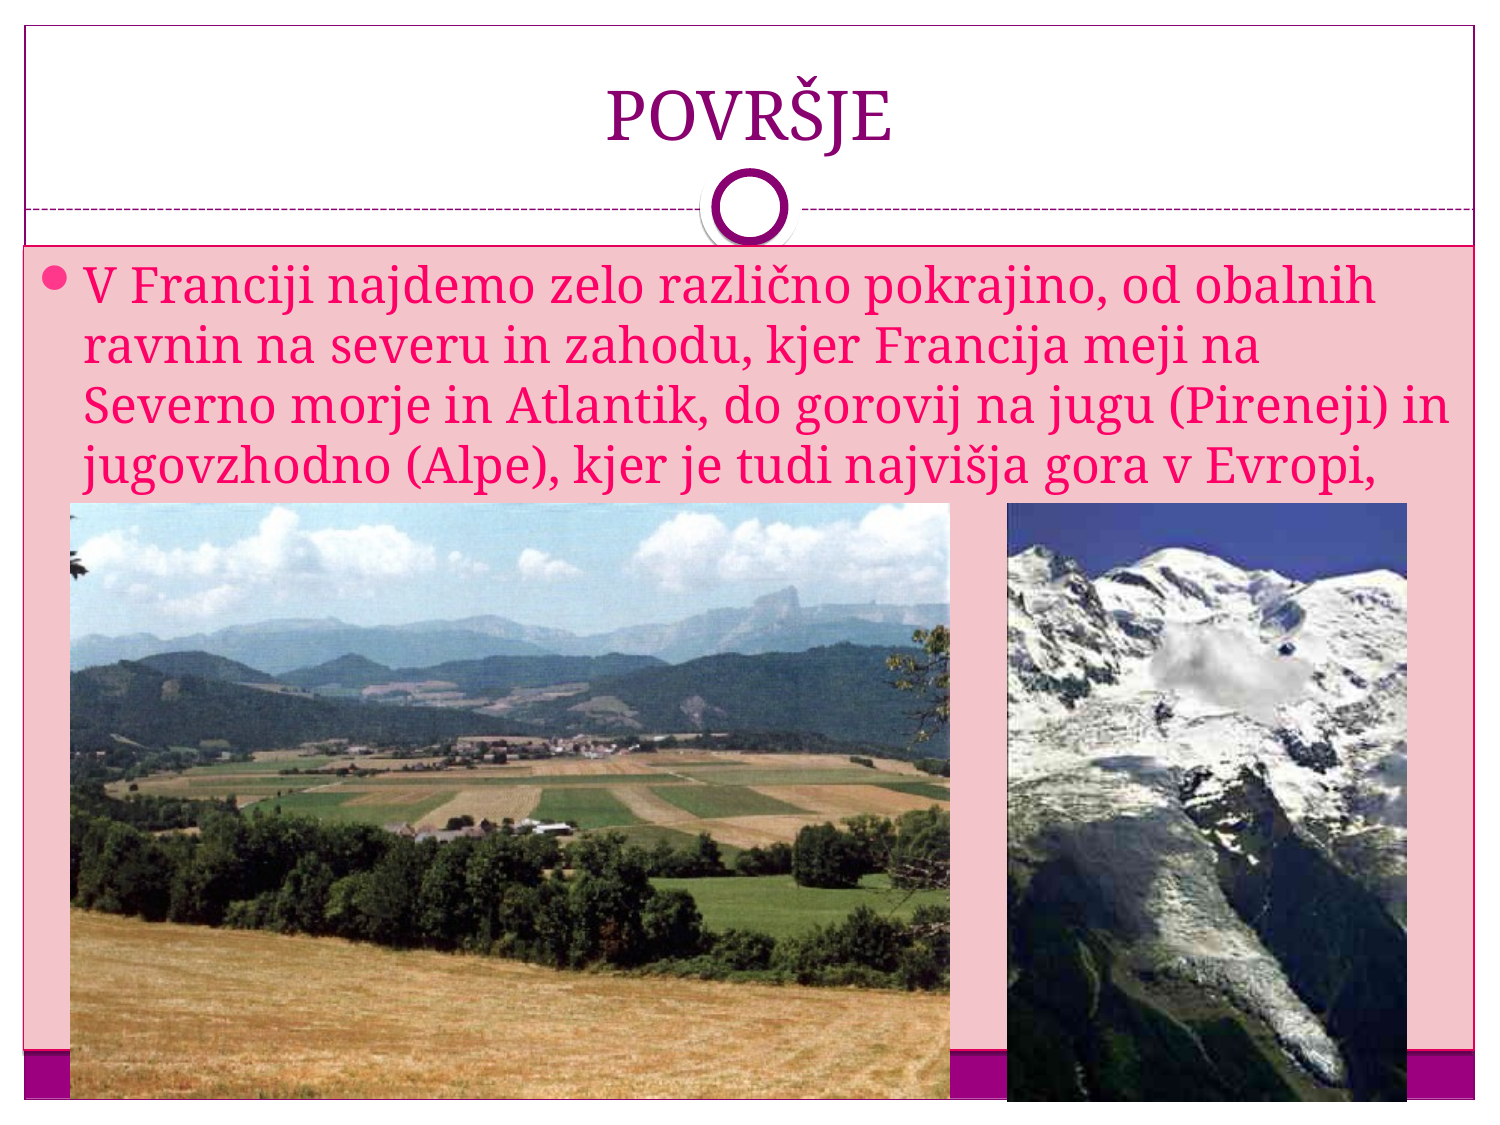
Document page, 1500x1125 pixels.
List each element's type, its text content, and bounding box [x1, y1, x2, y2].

picture [1007, 503, 1407, 1102]
picture [70, 503, 950, 1099]
list V Franciji najdemo zelo različno pokrajino, od obalnih ravnin na severu in zahodu, kjer Francija meji na Severno morje in Atlantik, do gorovij na jugu (Pireneji) in jugovzhodno (Alpe), kjer je tudi najvišja gora v Evropi, Mont Blanc (4810 m). [23, 246, 1474, 1051]
title POVRŠJE [49, 37, 1450, 162]
